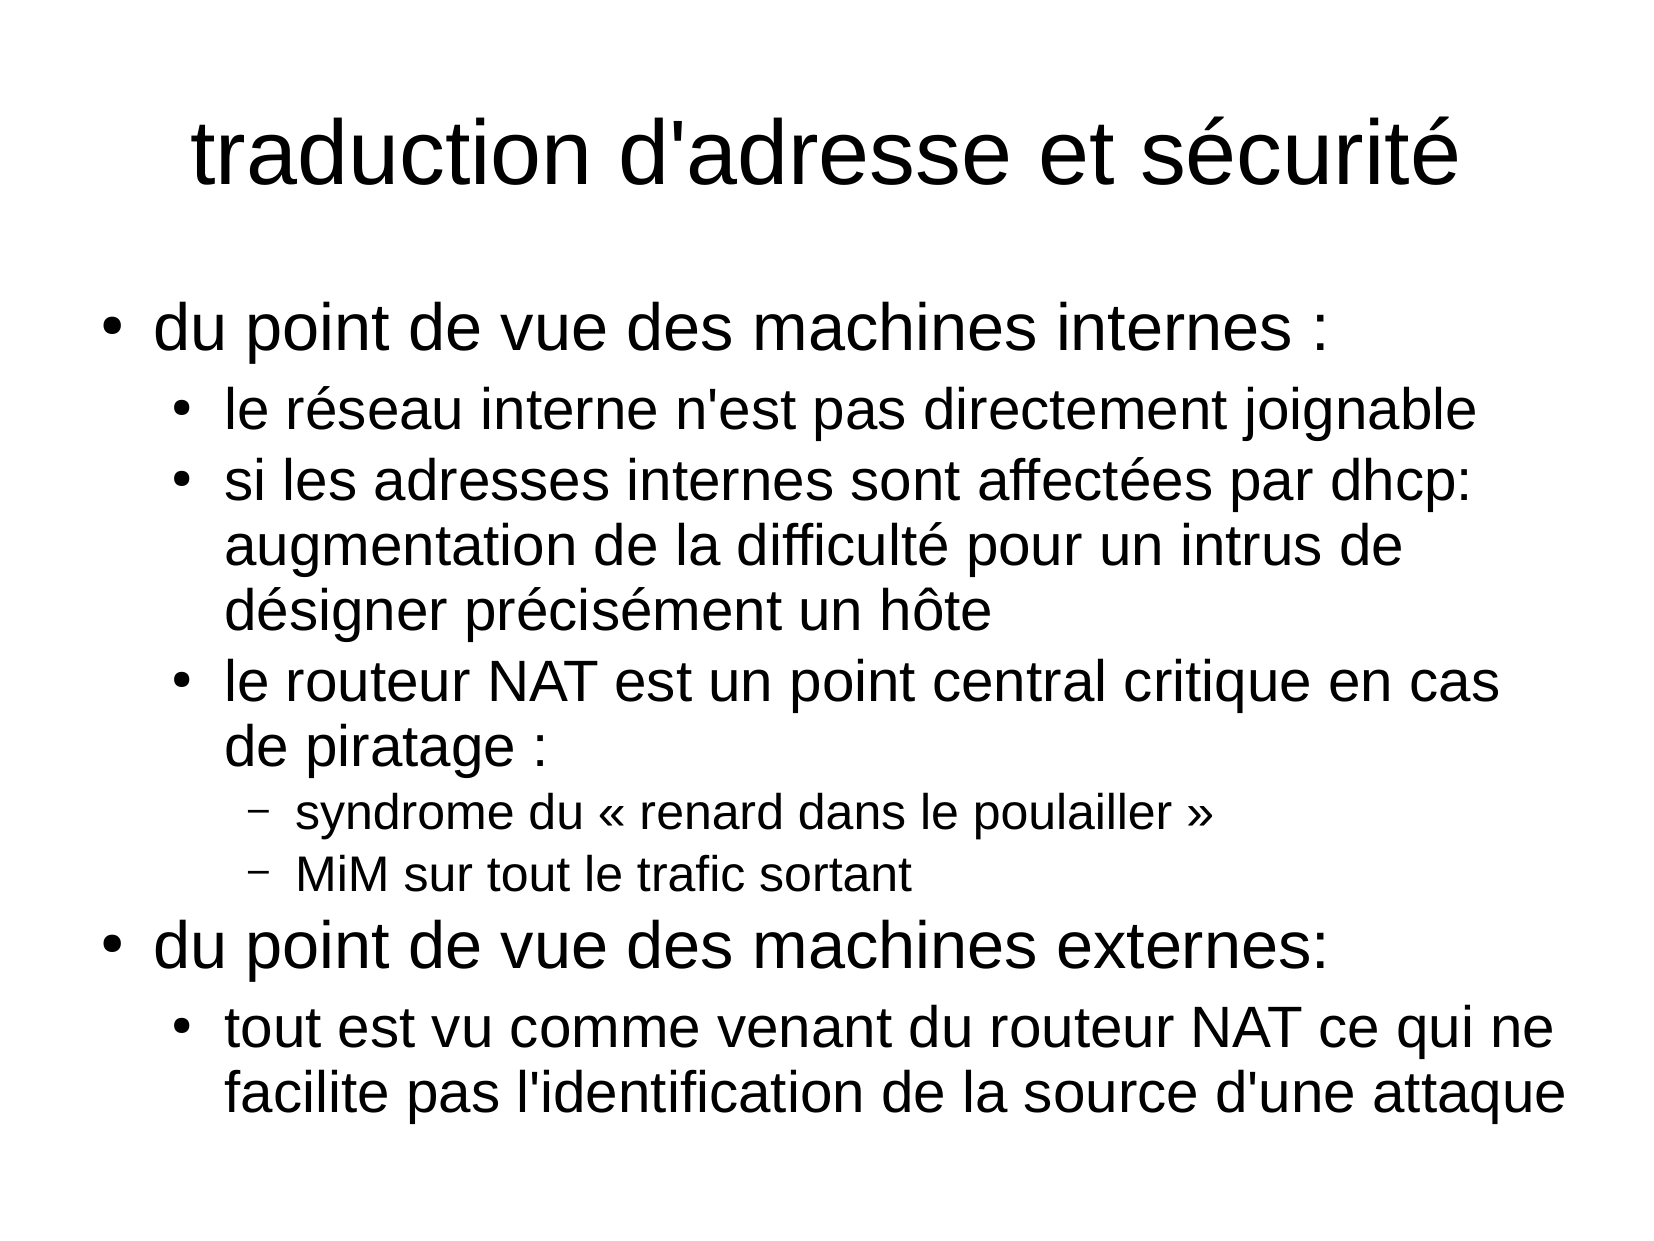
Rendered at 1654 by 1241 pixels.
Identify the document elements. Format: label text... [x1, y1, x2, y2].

list du point de vue des machines internes : le réseau interne n'est pas directement joignable si les adresses internes sont affectées par dhcp: augmentation de la difficulté pour un intrus de désigner précisément un hôte le routeur NAT est un point central critique en cas de piratage : syndrome du « renard dans le poulailler » MiM sur tout le trafic sortant du point de vue des machines externes: tout est vu comme venant du routeur NAT ce qui ne facilite pas l'identification de la source d'une attaque [82, 290, 1571, 1125]
title traduction d'adresse et sécurité [82, 49, 1571, 257]
